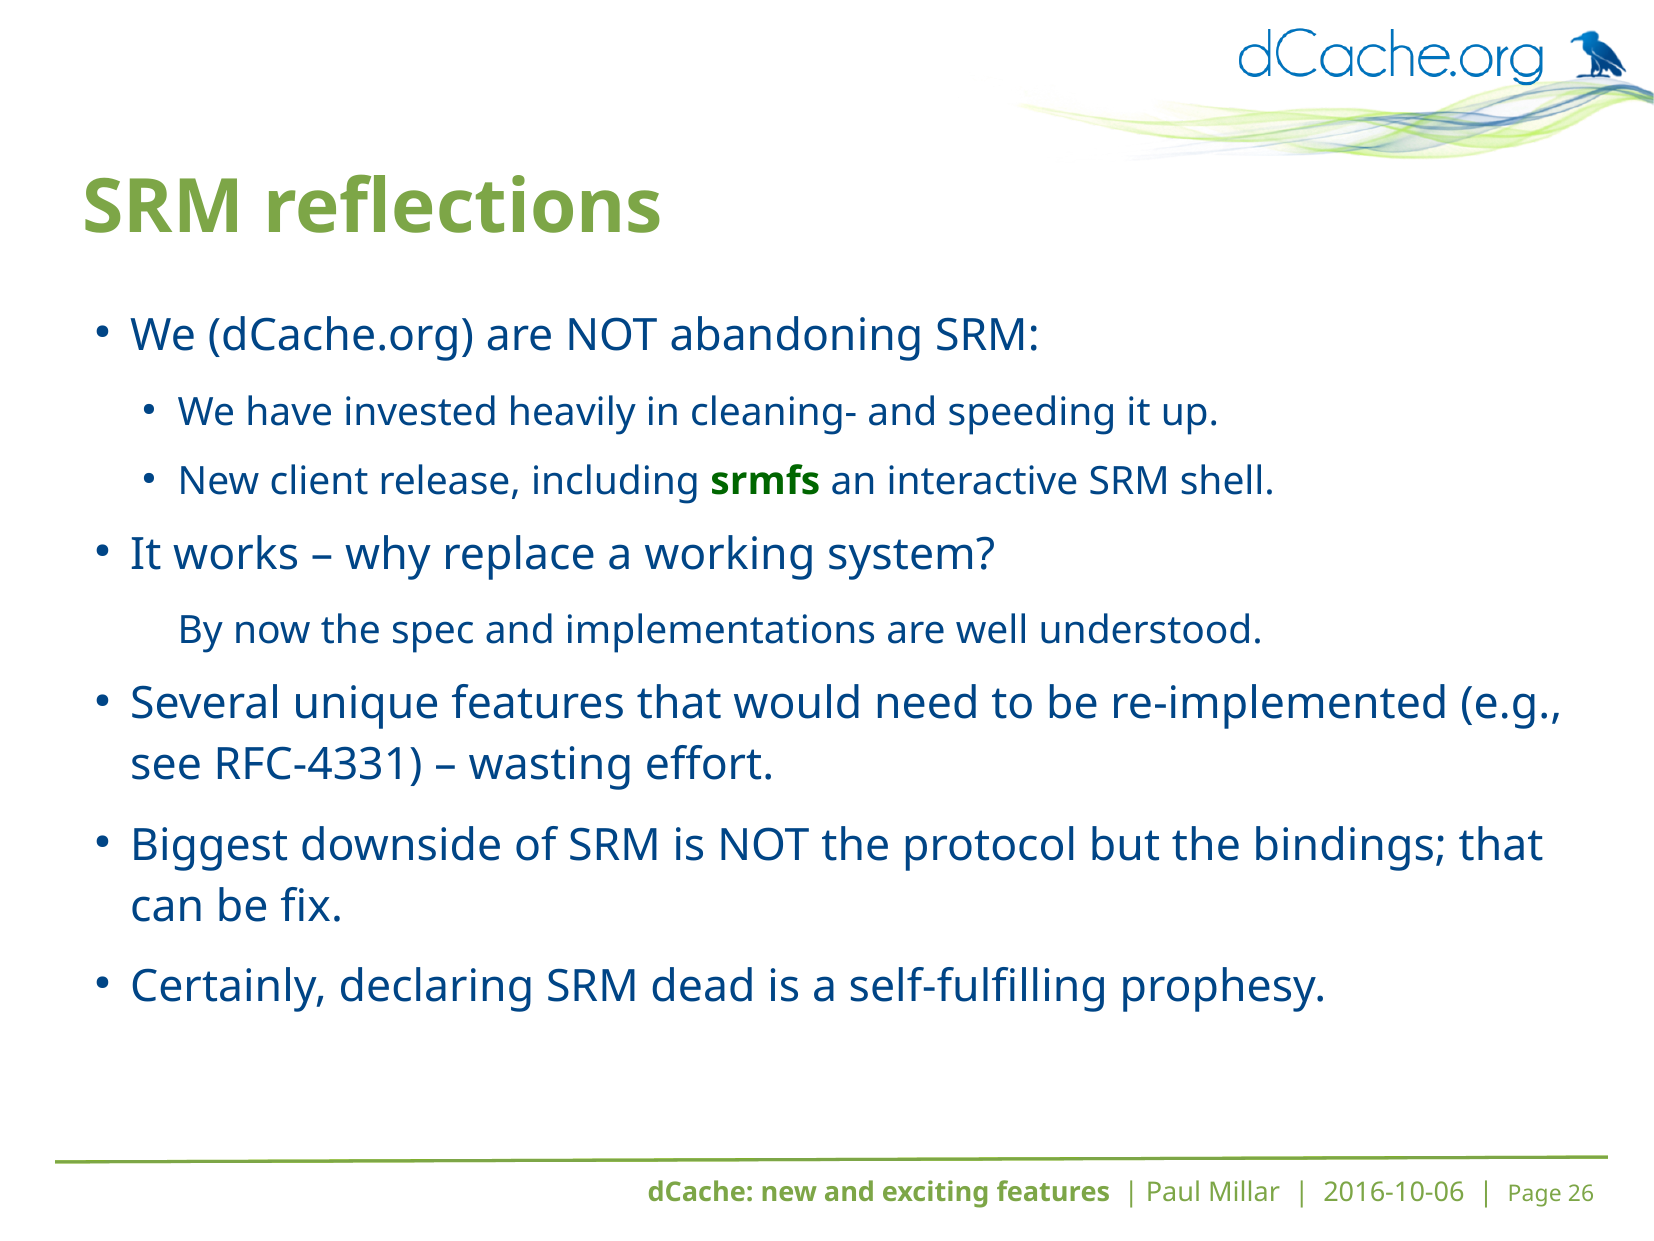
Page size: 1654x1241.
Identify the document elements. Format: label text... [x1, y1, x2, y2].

picture [956, 16, 1654, 169]
title SRM reflections [82, 155, 1605, 252]
list We (dCache.org) are NOT abandoning SRM: We have invested heavily in cleaning- and speeding it up. New client release, including srmfs an interactive SRM shell. It works – why replace a working system? By now the spec and implementations are well understood. Several unique features that would need to be re-implemented (e.g., see RFC-4331) – wasting effort. Biggest downside of SRM is NOT the protocol but the bindings; that can be fix. Certainly, declaring SRM dead is a self-fulfilling prophesy. [82, 302, 1571, 1023]
